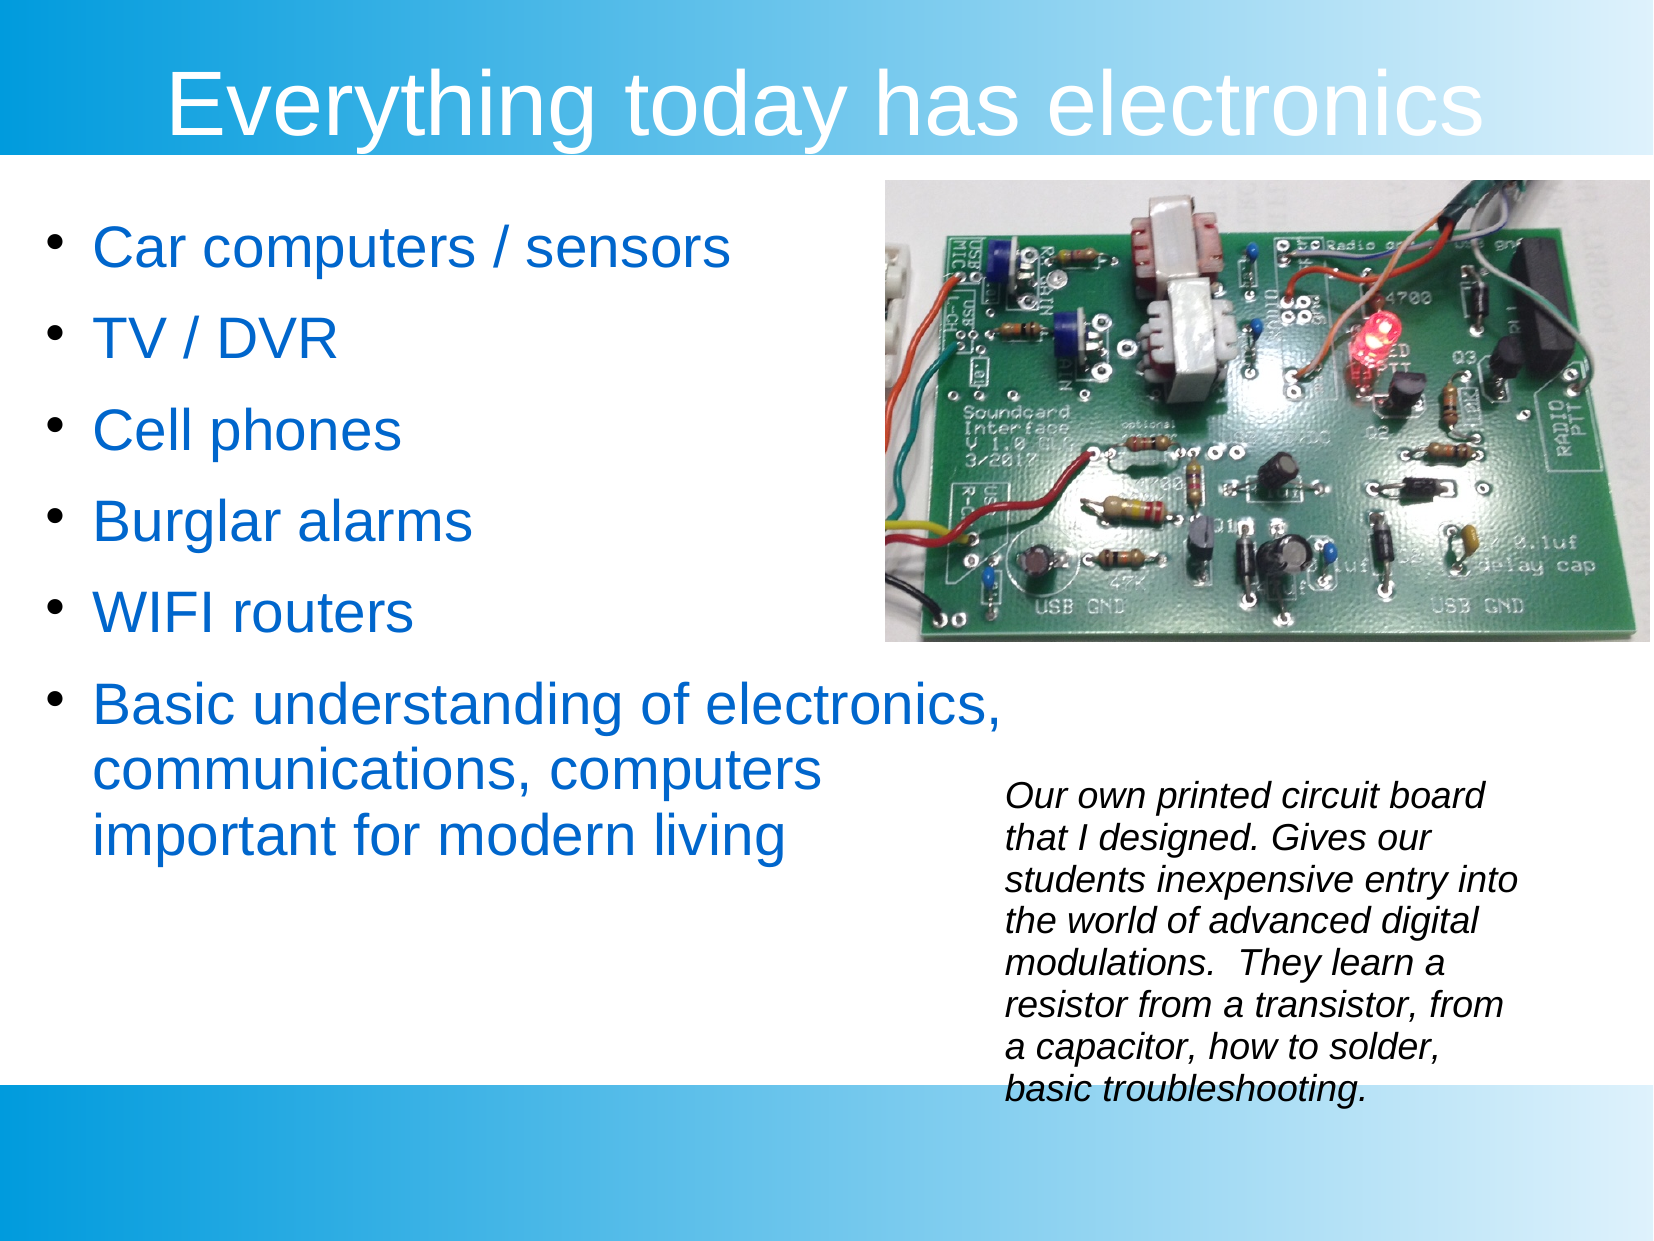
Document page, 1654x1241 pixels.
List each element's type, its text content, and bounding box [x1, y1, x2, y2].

text_box Our own printed circuit board that I designed. Gives our students inexpensive entry into the world of advanced digital modulations. They learn a resistor from a transistor, from a capacitor, how to solder, basic troubleshooting. [990, 765, 1546, 1116]
list Car computers / sensors TV / DVR Cell phones Burglar alarms WIFI routers Basic understanding of electronics, communications, computers important for modern living [29, 210, 1005, 930]
picture [885, 180, 1650, 642]
title Everything today has electronics [82, 49, 1571, 155]
